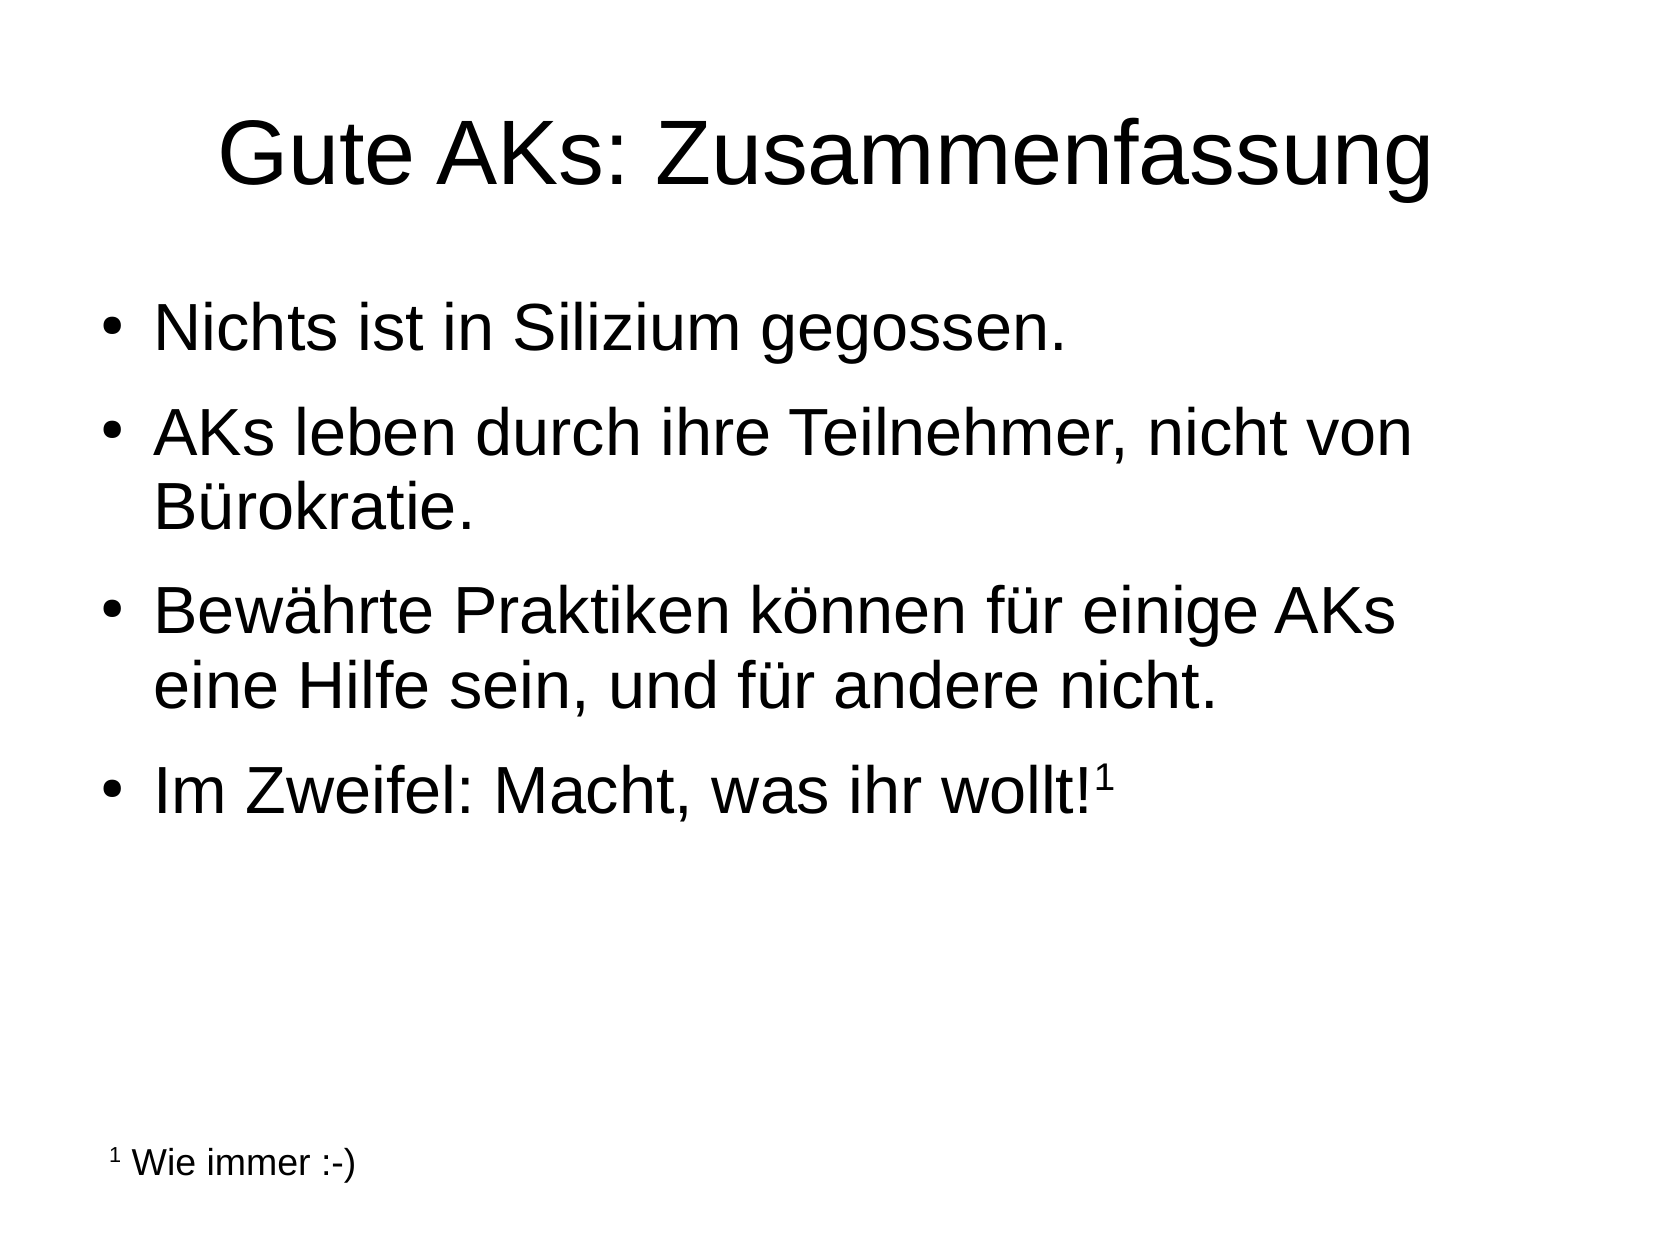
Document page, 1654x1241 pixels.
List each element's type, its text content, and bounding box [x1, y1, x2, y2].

list Nichts ist in Silizium gegossen. AKs leben durch ihre Teilnehmer, nicht von Bürokratie. Bewährte Praktiken können für einige AKs eine Hilfe sein, und für andere nicht. Im Zweifel: Macht, was ihr wollt!1 [82, 290, 1538, 1010]
text_box 1 Wie immer :-) [94, 1133, 1441, 1193]
title Gute AKs: Zusammenfassung [82, 49, 1571, 257]
